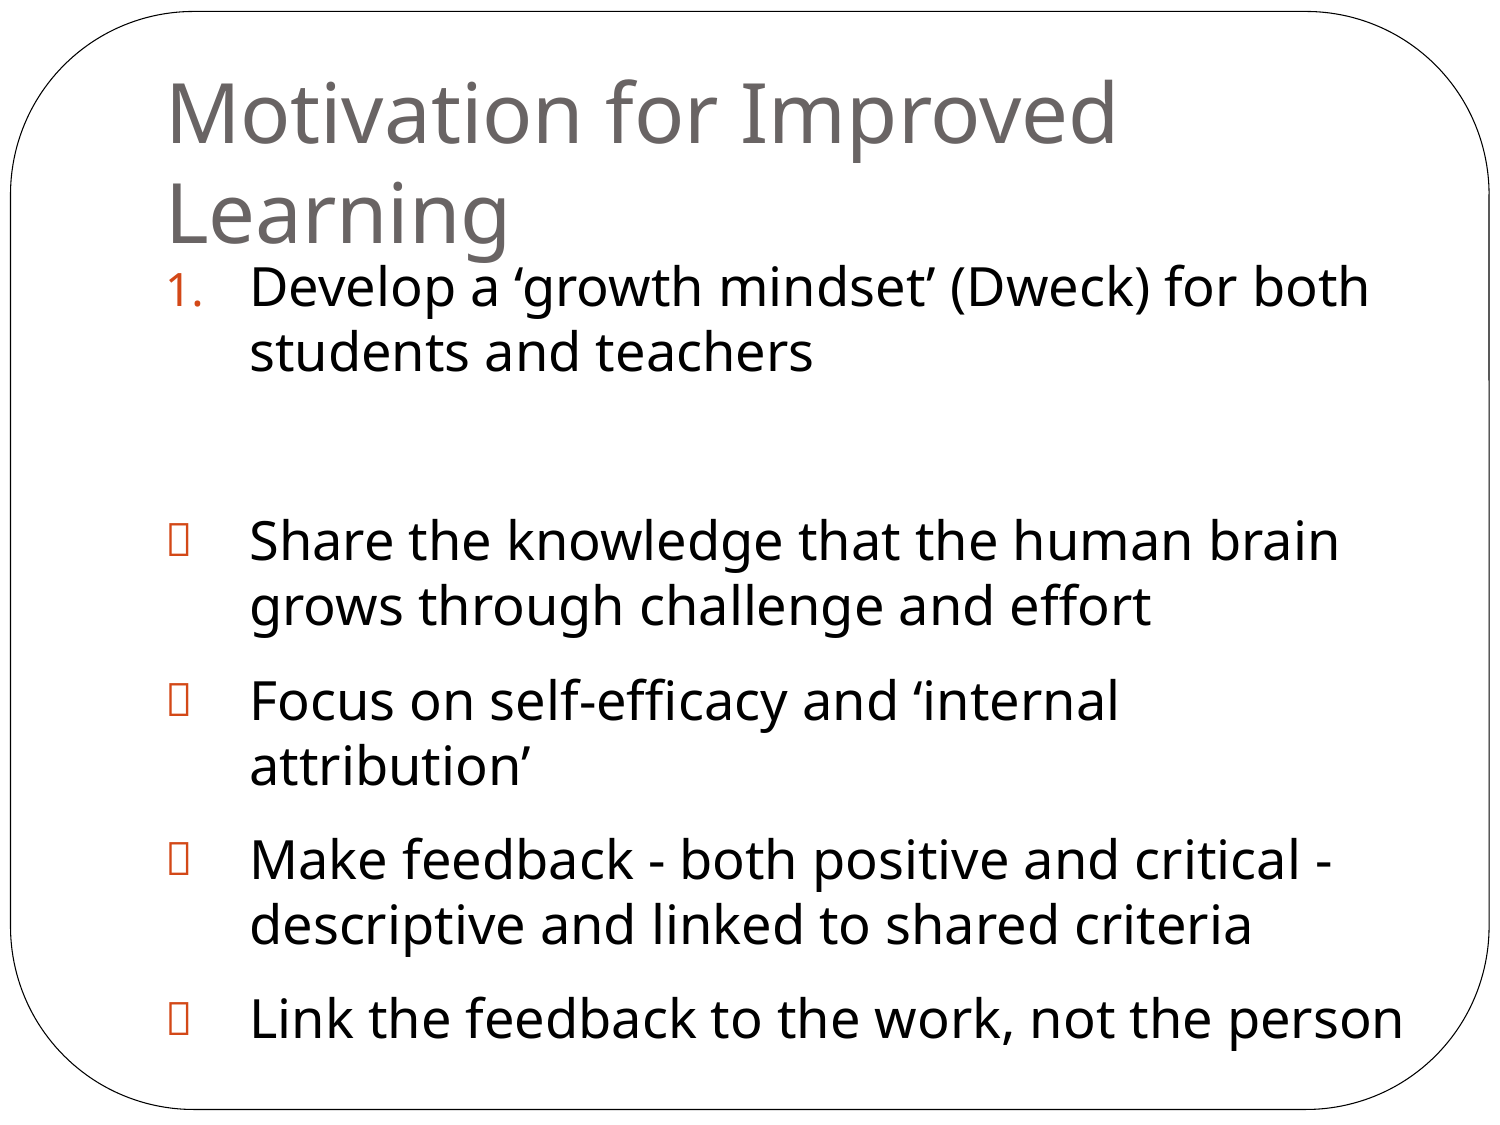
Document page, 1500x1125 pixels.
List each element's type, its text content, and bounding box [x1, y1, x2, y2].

title Motivation for Improved Learning [150, 45, 1425, 233]
list Develop a ‘growth mindset’ (Dweck) for both students and teachers Share the knowledge that the human brain grows through challenge and effort Focus on self-efficacy and ‘internal attribution’ Make feedback - both positive and critical - descriptive and linked to shared criteria Link the feedback to the work, not the person [150, 237, 1425, 1087]
